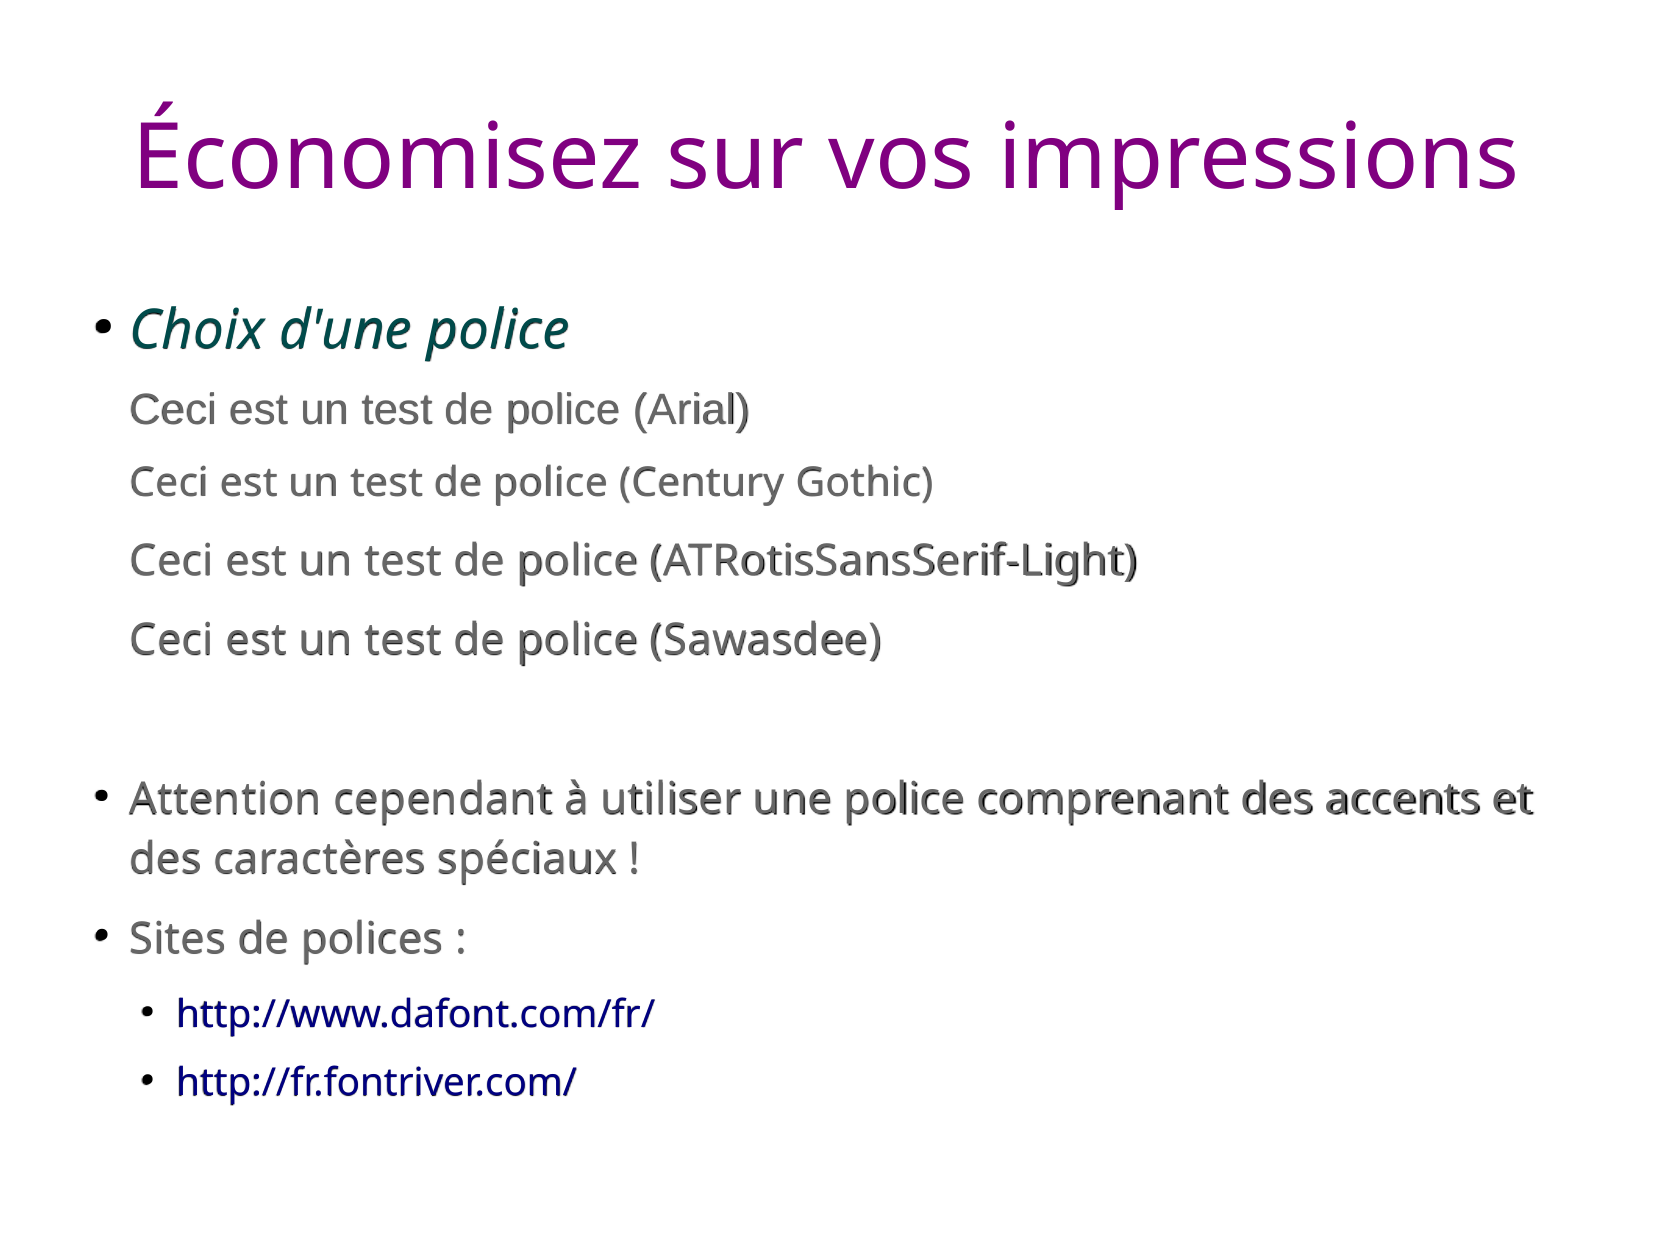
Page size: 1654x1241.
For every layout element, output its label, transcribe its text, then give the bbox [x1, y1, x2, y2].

list Choix d'une police Ceci est un test de police (Arial) Ceci est un test de police (Century Gothic) Ceci est un test de police (ATRotisSansSerif-Light) Ceci est un test de police (Sawasdee) Attention cependant à utiliser une police comprenant des accents et des caractères spéciaux ! Sites de polices : http://www.dafont.com/fr/ http://fr.fontriver.com/ [82, 290, 1571, 1109]
title Économisez sur vos impressions [82, 49, 1571, 257]
